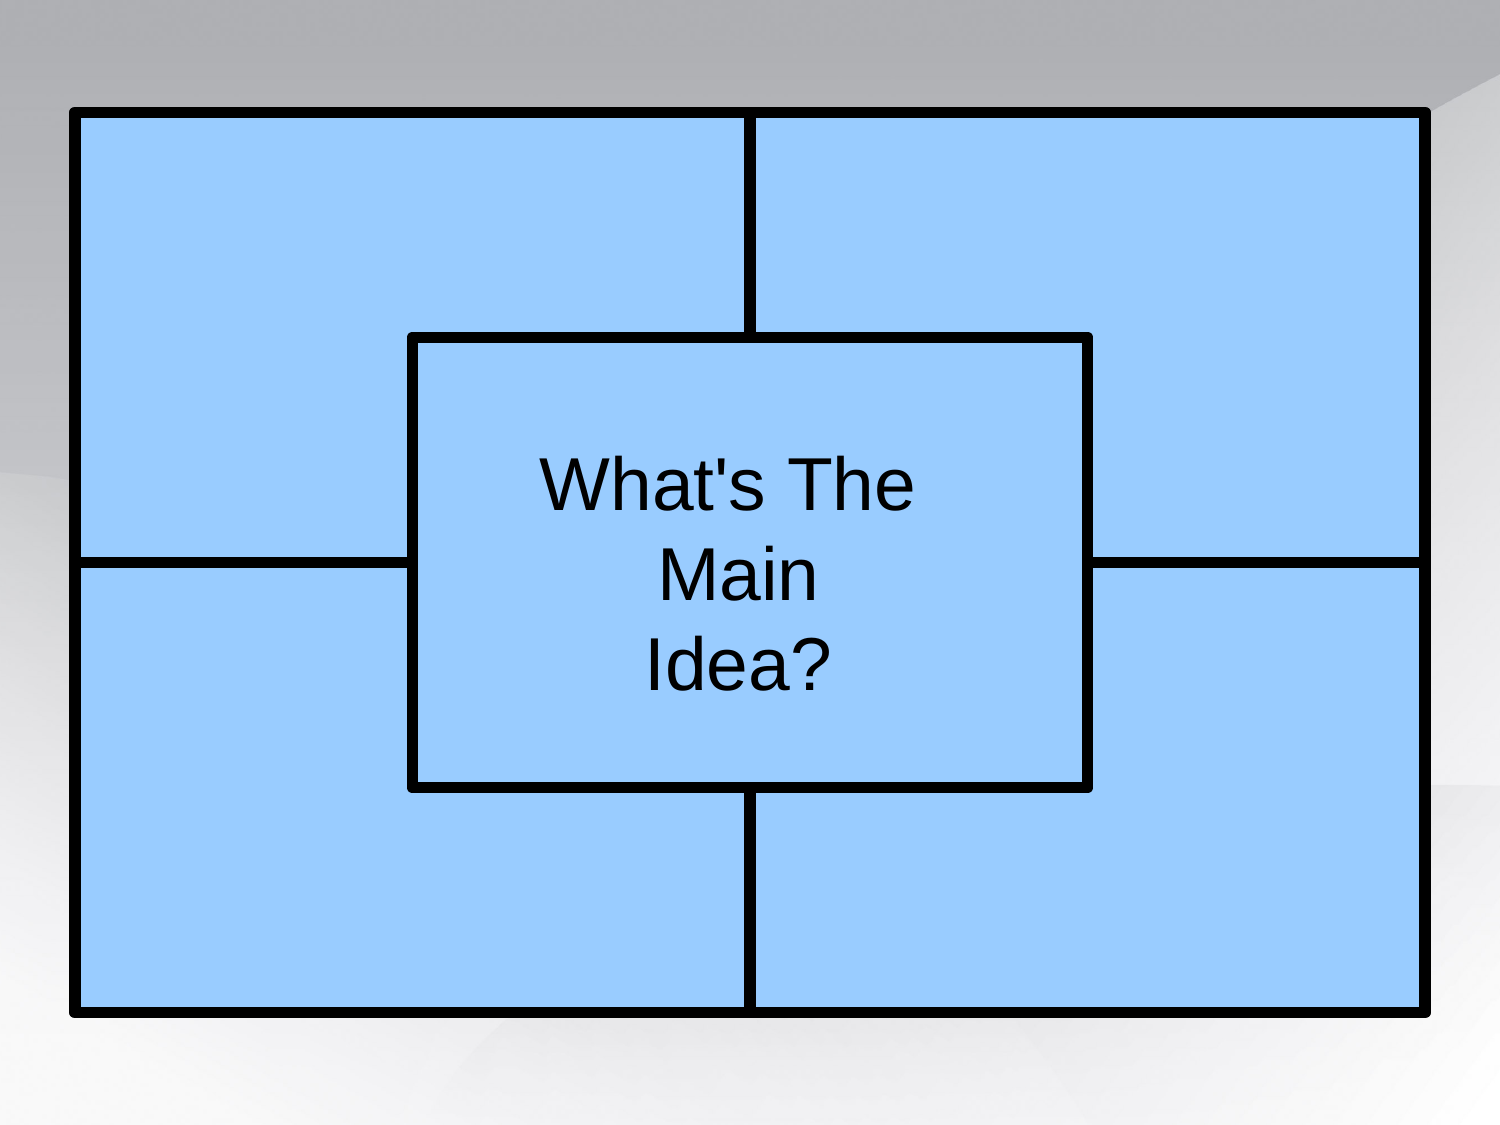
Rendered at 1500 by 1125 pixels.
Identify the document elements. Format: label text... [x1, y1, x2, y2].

text_box [75, 112, 1426, 1013]
picture [0, 0, 1500, 1125]
text_box What's The Main Idea? [525, 427, 952, 713]
